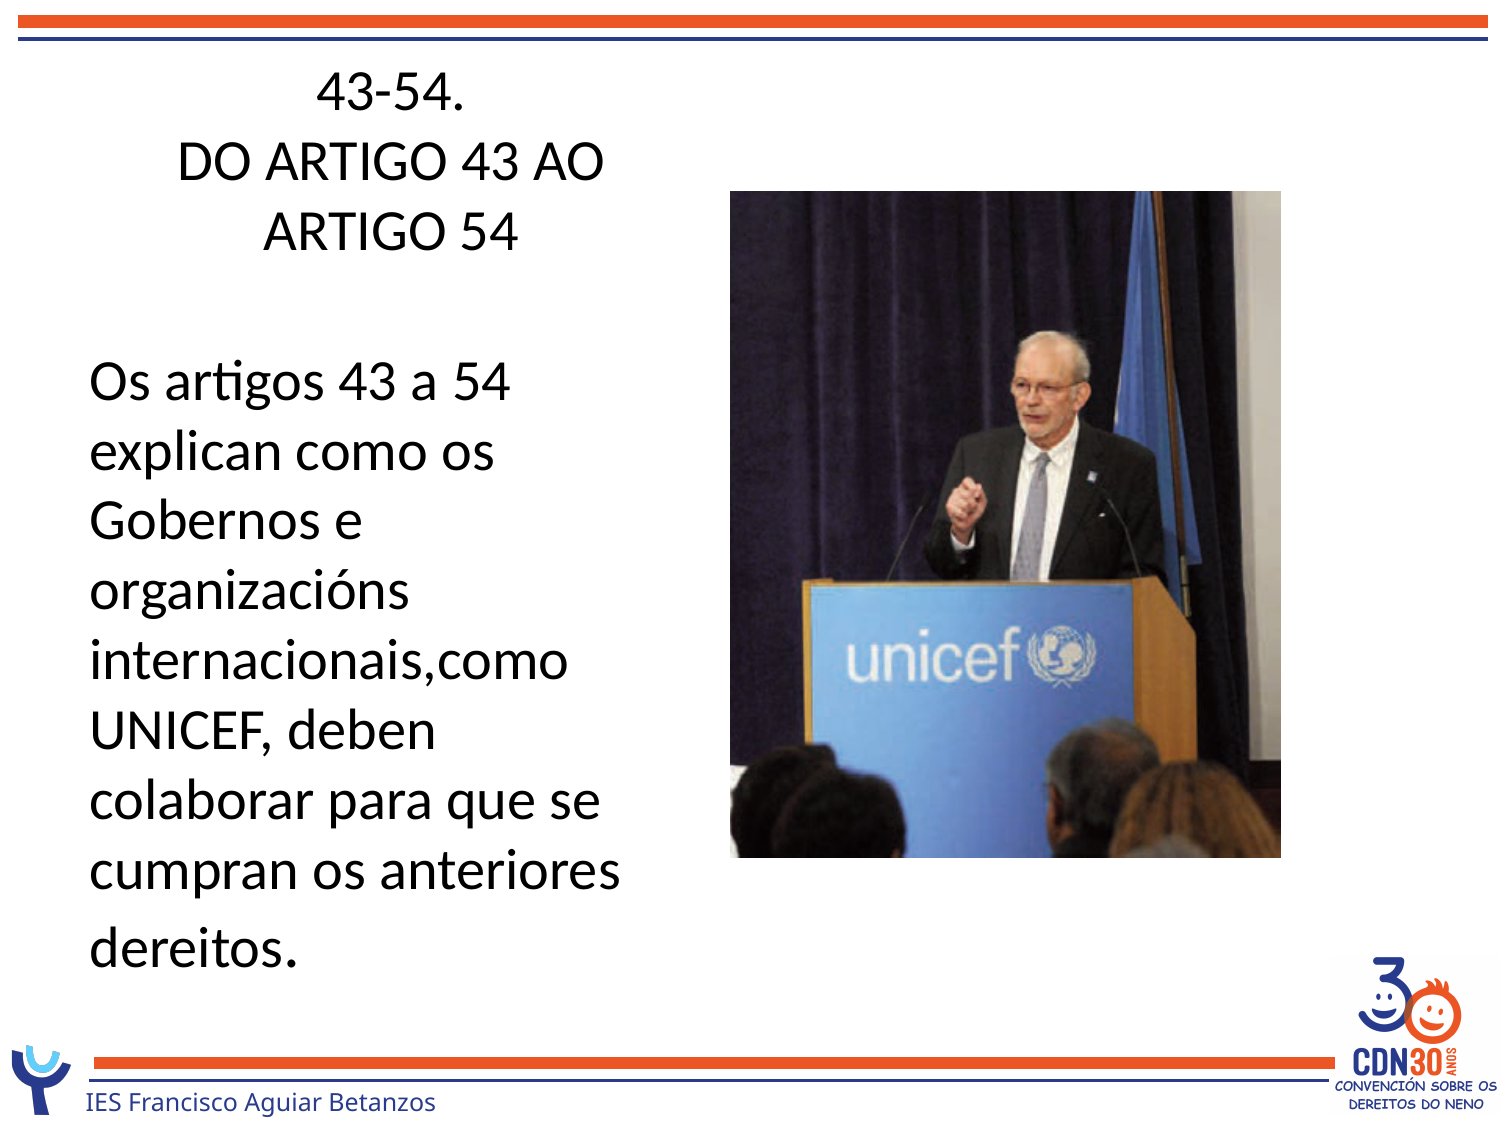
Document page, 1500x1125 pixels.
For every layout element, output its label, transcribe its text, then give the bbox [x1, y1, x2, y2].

picture [730, 191, 1281, 858]
picture [1330, 956, 1500, 1115]
picture [11, 1045, 71, 1115]
title 43-54. DO ARTIGO 43 AO ARTIGO 54 [75, 44, 708, 236]
list Os artigos 43 a 54 explican como os Gobernos e organizacións internacionais,como UNICEF, deben colaborar para que se cumpran os anteriores dereitos. [75, 235, 640, 1005]
